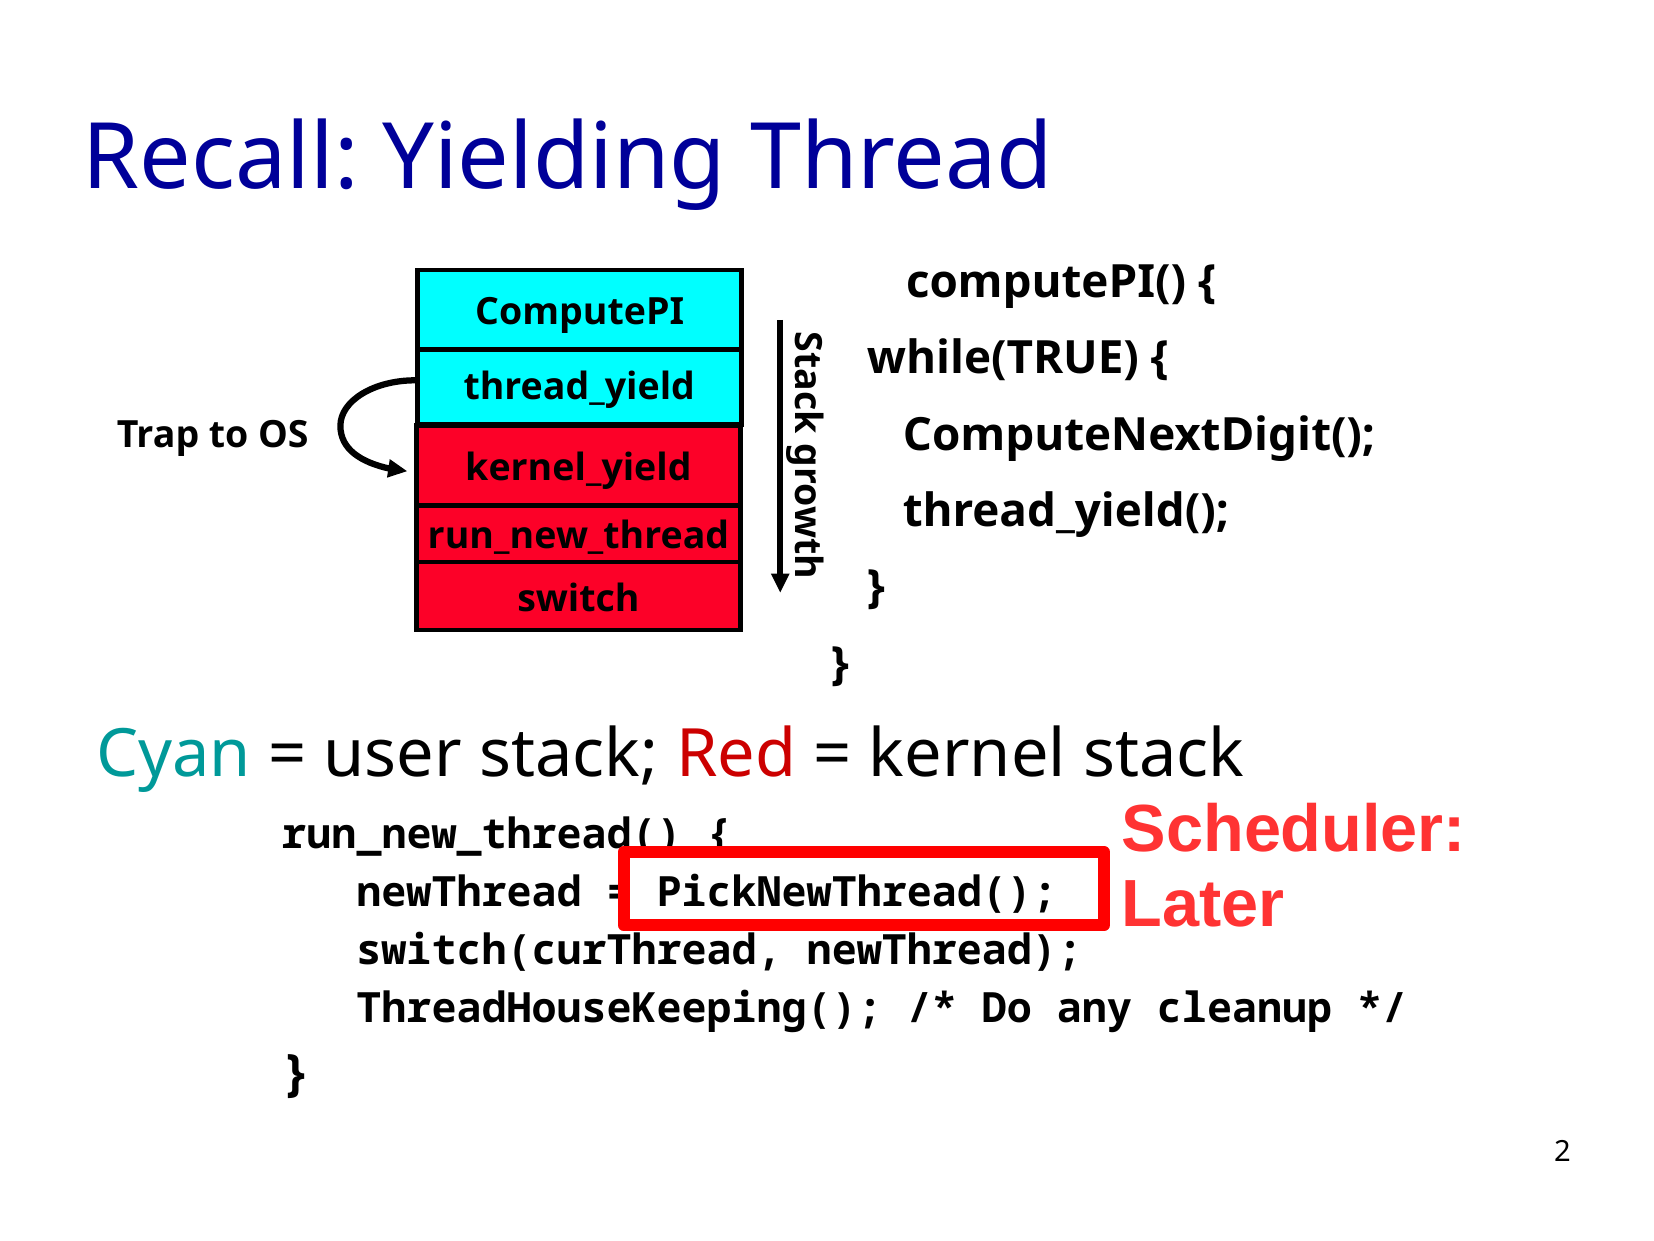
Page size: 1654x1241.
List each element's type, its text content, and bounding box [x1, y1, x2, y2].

text_box computePI() { while(TRUE) { ComputeNextDigit(); thread_yield(); } } [705, 165, 1654, 667]
text_box thread_yield [417, 350, 742, 425]
text_box run_new_thread() { newThread = PickNewThread(); switch(curThread, newThread); ThreadHouseKeeping(); /* Do any cleanup */ } [630, 858, 1098, 919]
text_box Trap to OS [101, 403, 324, 463]
text_box kernel_yield [416, 425, 741, 505]
title Recall: Yielding Thread [82, 49, 1571, 257]
list Cyan = user stack; Red = kernel stack [60, 705, 1571, 1096]
text_box Scheduler: Later [1107, 783, 1568, 949]
text_box run_new_thread [416, 505, 741, 562]
text_box switch [416, 562, 741, 631]
text_box run_new_thread() { newThread = PickNewThread(); switch(curThread, newThread); ThreadHouseKeeping(); /* Do any cleanup */ } [145, 804, 1516, 1102]
text_box Stack growth [780, 317, 841, 595]
text_box ComputePI [417, 270, 742, 350]
